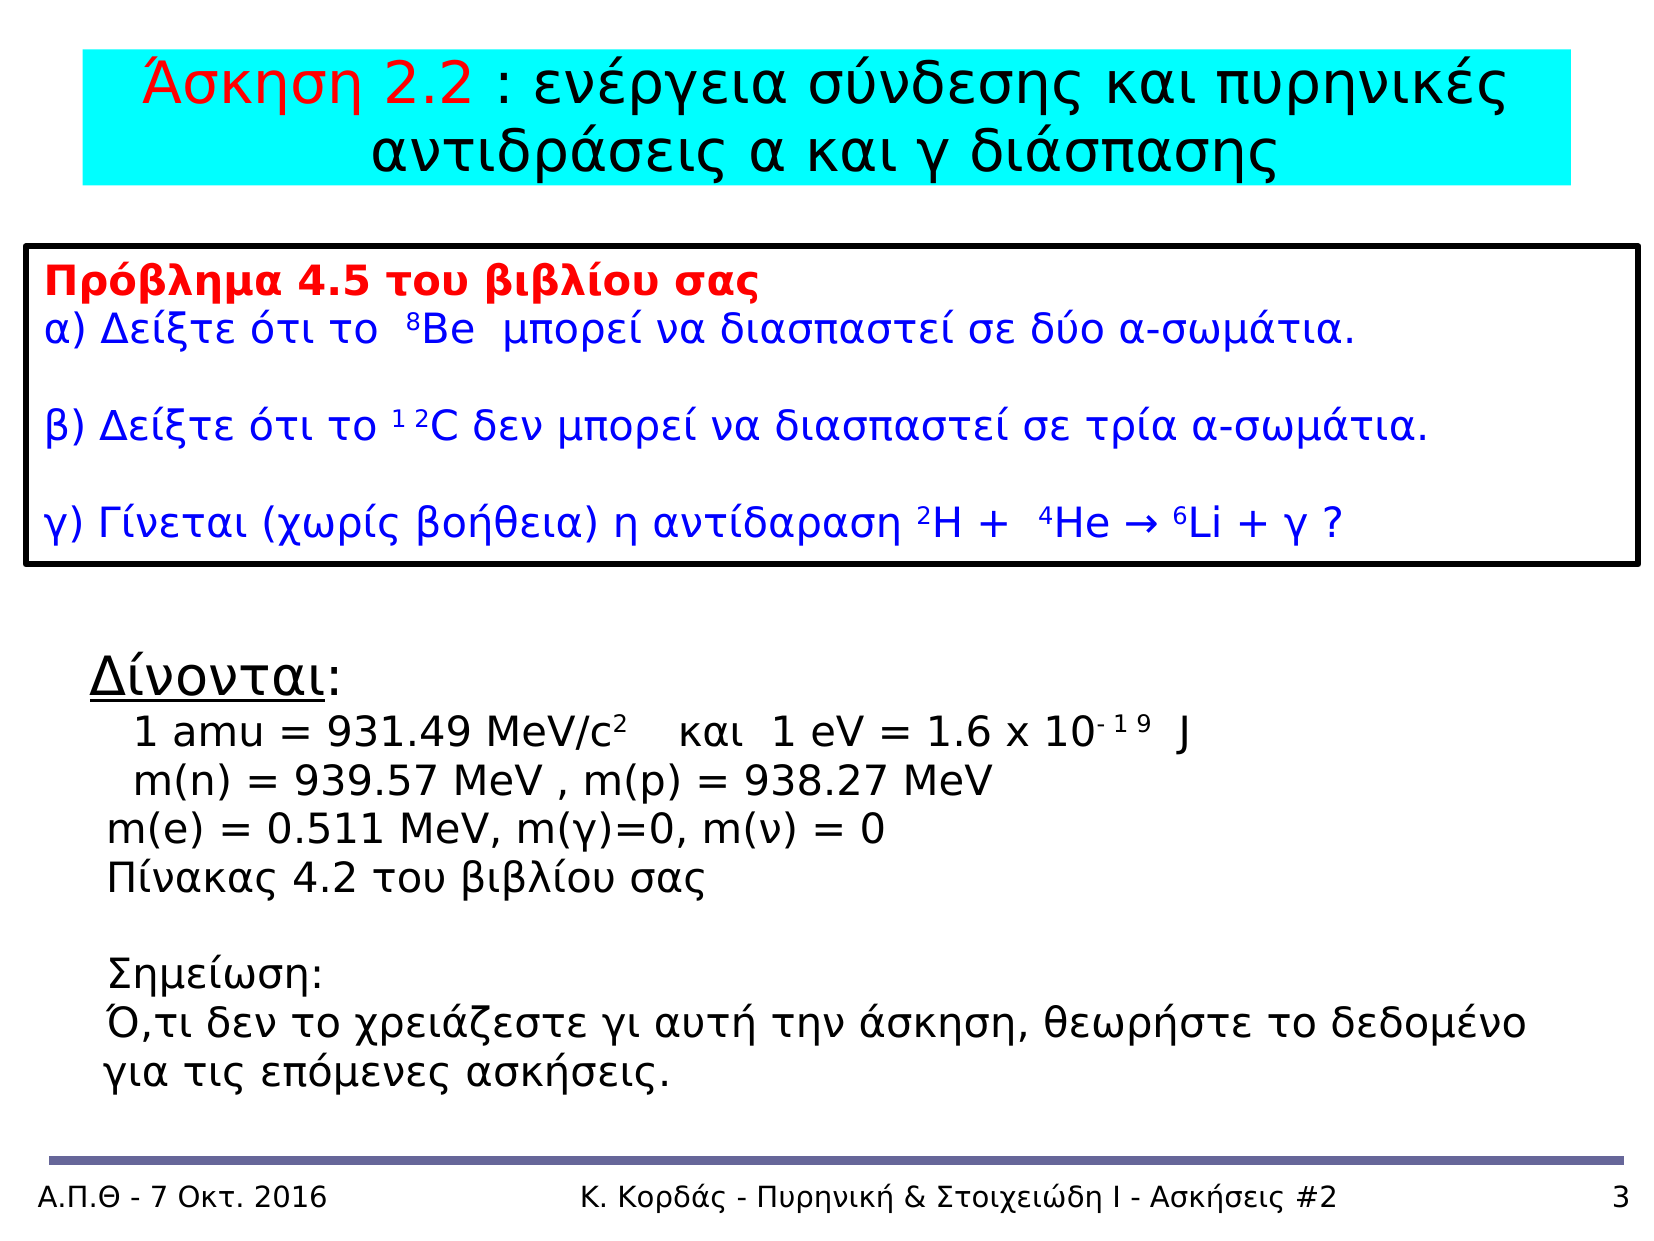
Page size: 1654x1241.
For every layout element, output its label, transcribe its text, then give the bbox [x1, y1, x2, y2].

text_box Πρόβλημα 4.5 του βιβλίου σας α) Δείξτε ότι το 8Be μπορεί να διασπαστεί σε δύο α-σωμάτια. β) ∆είξτε ότι το 1 2C δεν μπορεί να διασπαστεί σε τρία α-σωμάτια. γ) Γίνεται (χωρίς βοήθεια) η αντίδαραση 2Η + 4Ηe → 6Li + γ ? [25, 246, 1639, 565]
text_box Δίνονται: 1 amu = 931.49 MeV/c2 και 1 eV = 1.6 x 10- 1 9 J m(n) = 939.57 MeV , m(p) = 938.27 MeV m(e) = 0.511 MeV, m(γ)=0, m(ν) = 0 Πίνακας 4.2 του βιβλίου σας Σημείωση: Ό,τι δεν το χρειάζεστε γι αυτή την άσκηση, θεωρήστε το δεδομένο για τις επόμενες ασκήσεις. [75, 637, 1613, 1109]
list [43, 556, 1619, 1240]
title Άσκηση 2.2 : ενέργεια σύνδεσης και πυρηνικές αντιδράσεις α και γ διάσπασης [82, 49, 1571, 186]
